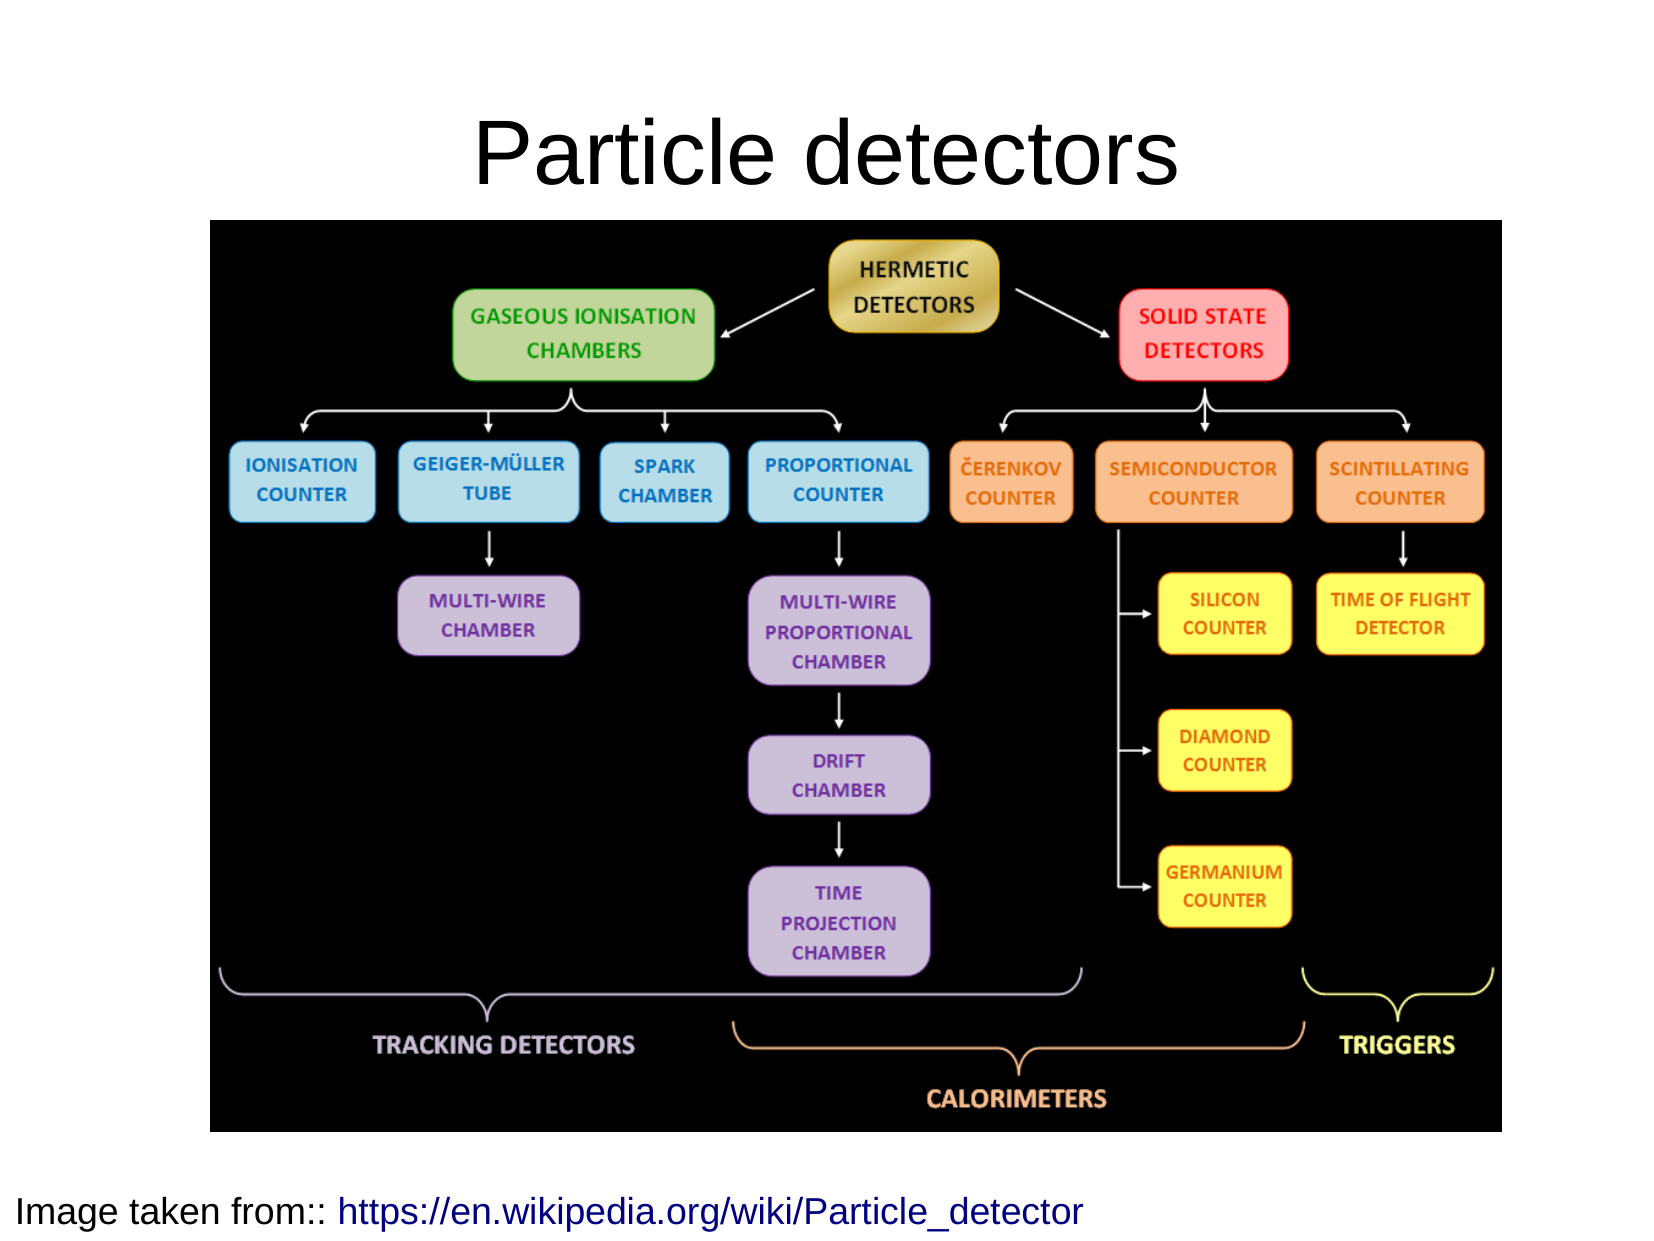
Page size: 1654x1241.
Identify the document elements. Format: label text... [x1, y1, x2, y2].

picture [210, 220, 1502, 1132]
text_box Image taken from:: https://en.wikipedia.org/wiki/Particle_detector [0, 1183, 1621, 1241]
title Particle detectors [82, 49, 1571, 257]
